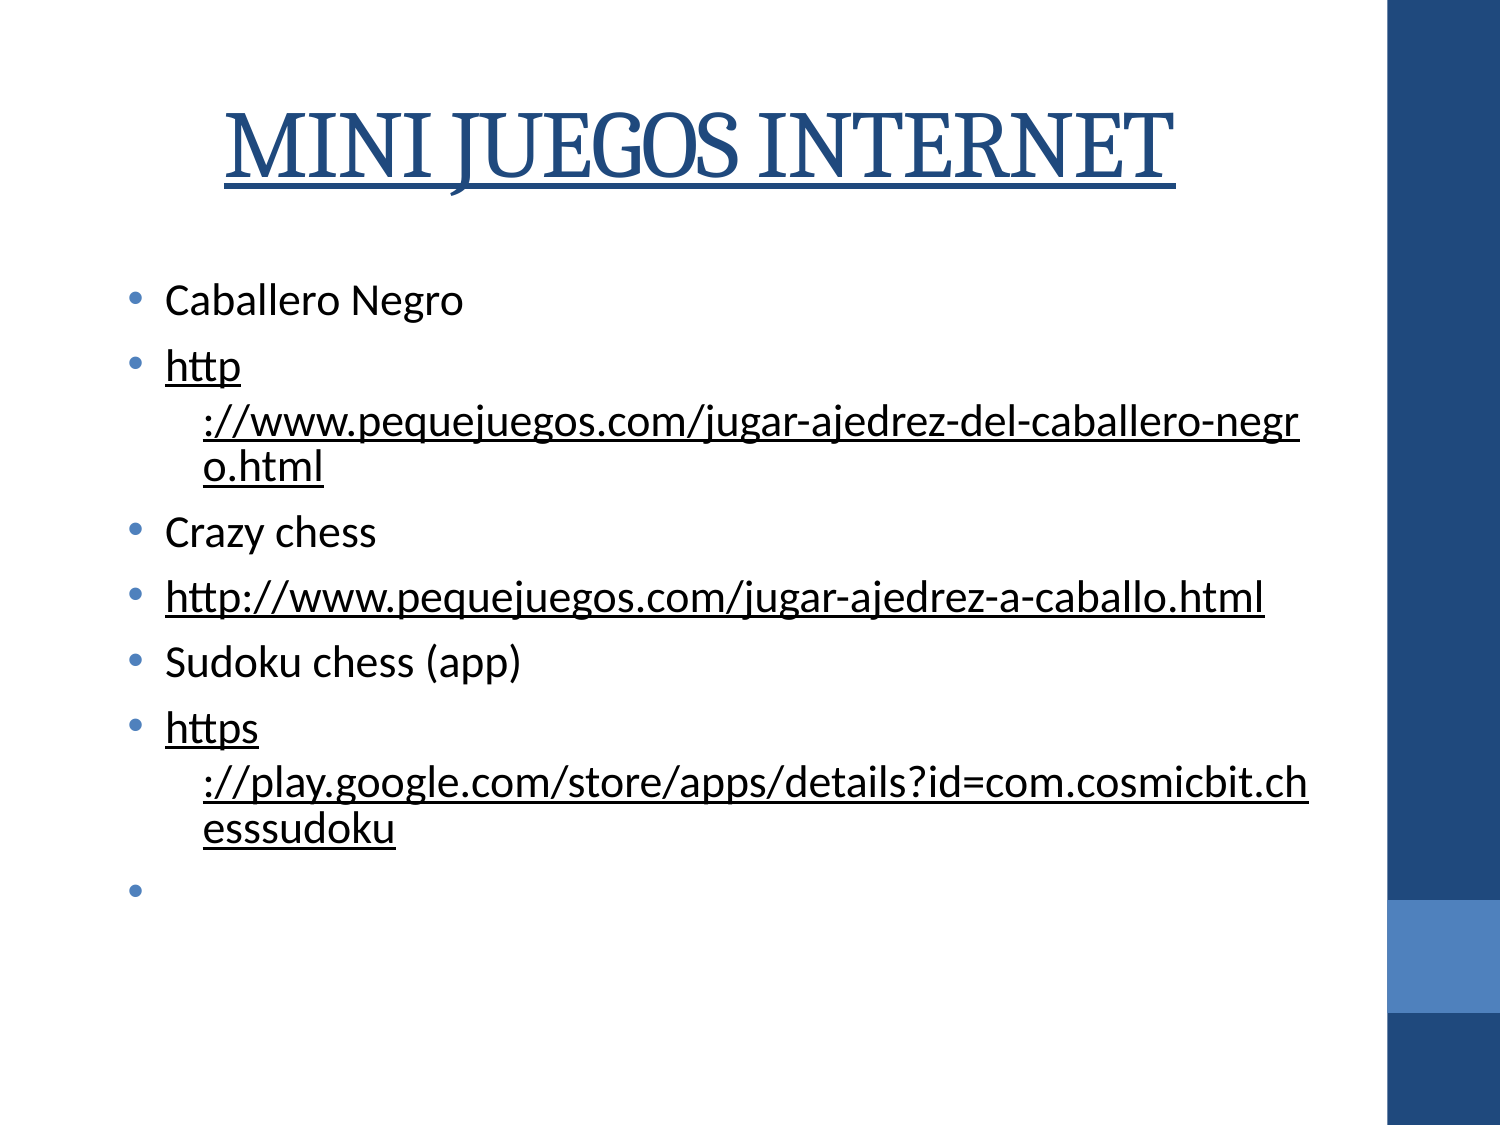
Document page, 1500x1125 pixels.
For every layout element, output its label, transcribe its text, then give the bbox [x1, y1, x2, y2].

list Caballero Negro http://www.pequejuegos.com/jugar-ajedrez-del-caballero-negro.html Crazy chess http://www.pequejuegos.com/jugar-ajedrez-a-caballo.html Sudoku chess (app) https://play.google.com/store/apps/details?id=com.cosmicbit.chesssudoku [75, 262, 1326, 1051]
title MINI JUEGOS INTERNET [75, 45, 1326, 233]
